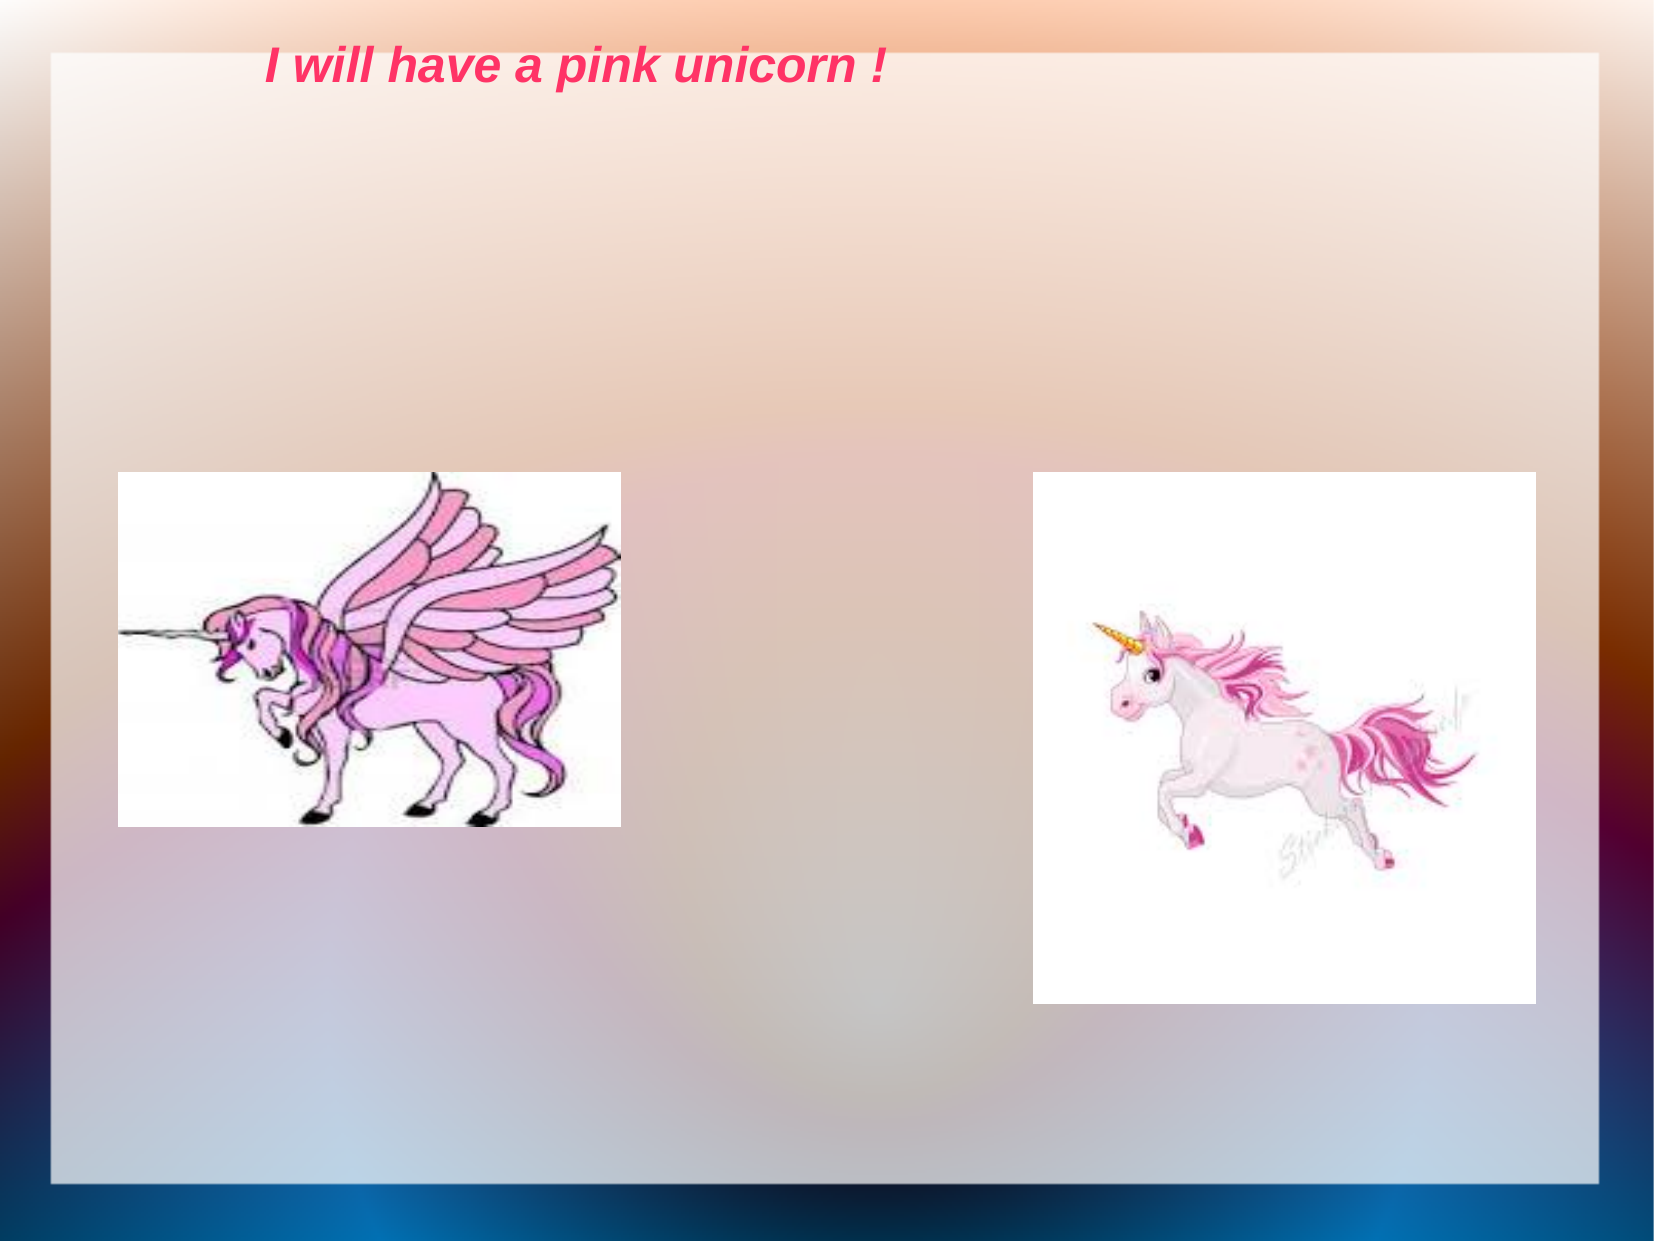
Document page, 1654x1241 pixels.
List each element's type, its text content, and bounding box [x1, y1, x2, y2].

text_box I will have a pink unicorn ! [236, 29, 1595, 129]
picture [0, 0, 1654, 1241]
